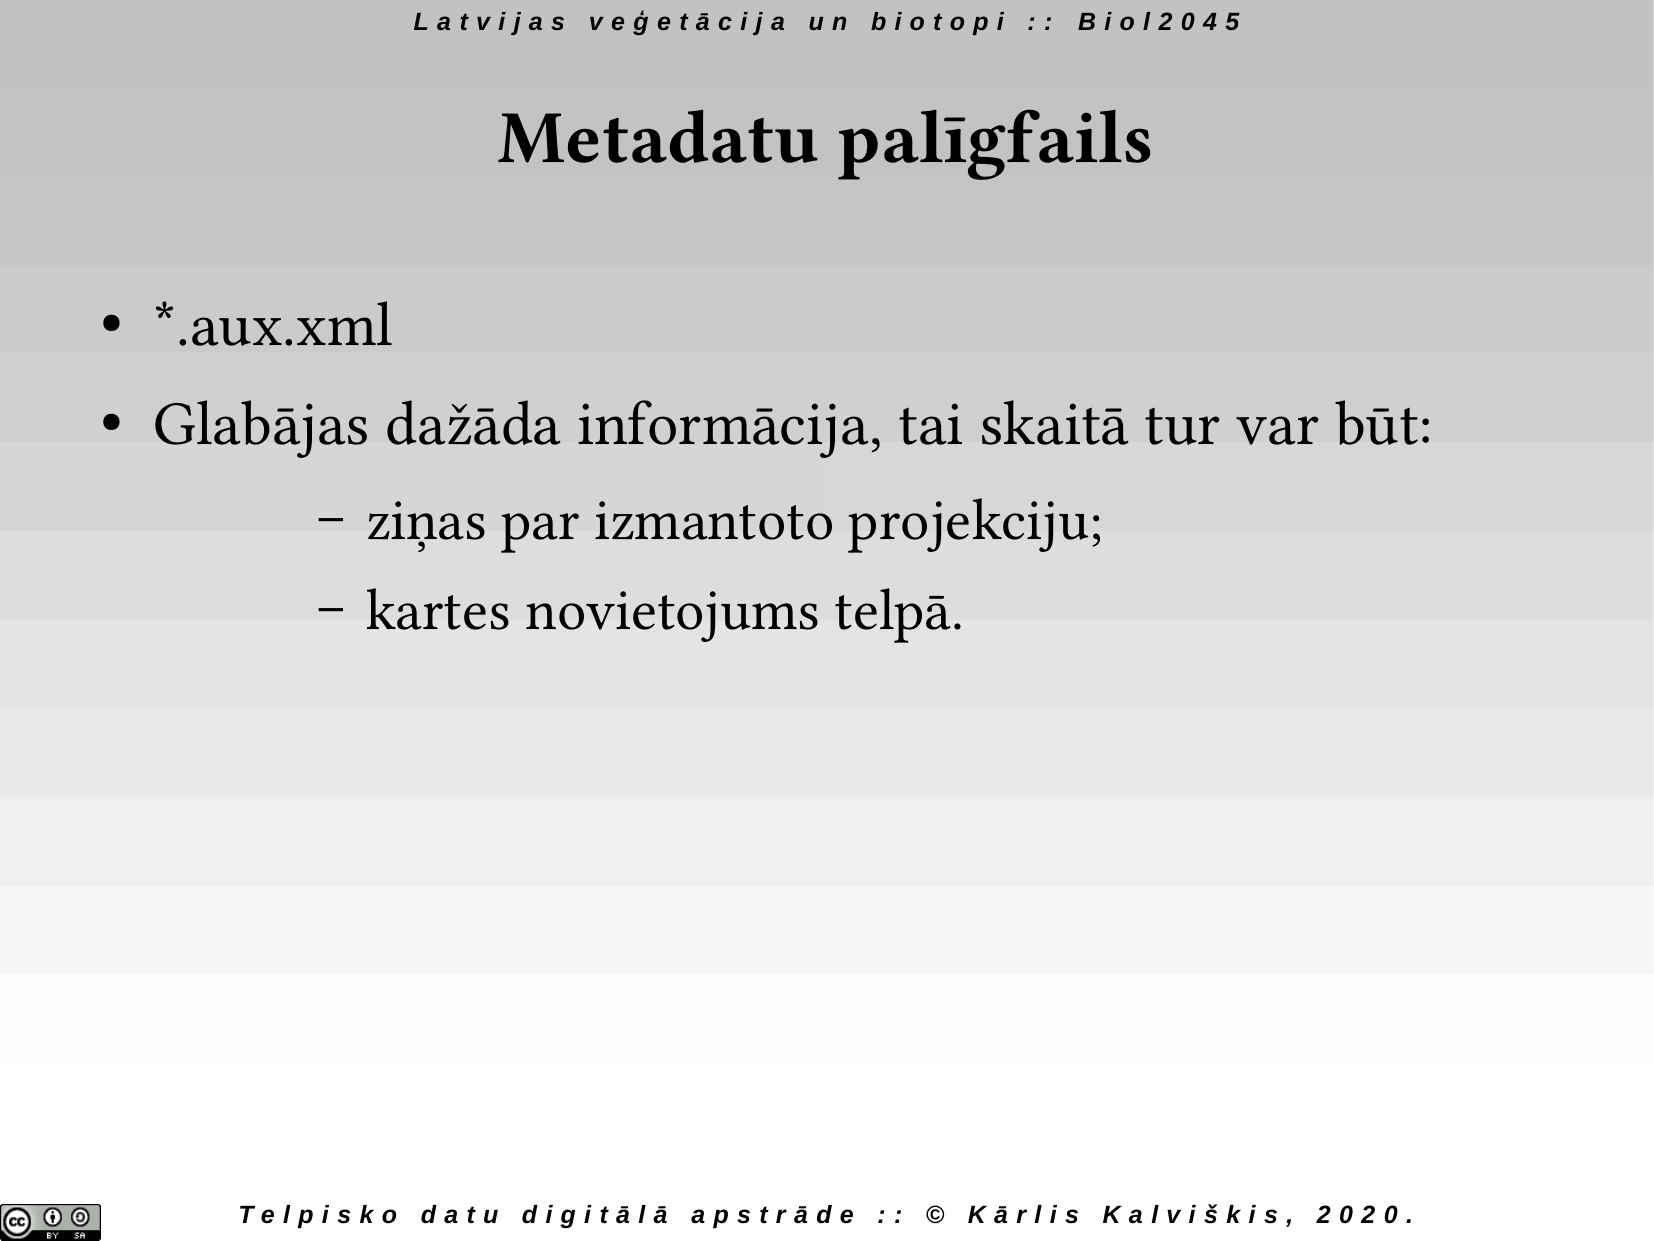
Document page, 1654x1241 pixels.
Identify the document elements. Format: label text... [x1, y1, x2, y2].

picture [0, 0, 1654, 1241]
title Metadatu palīgfails [29, 43, 1625, 234]
list *.aux.xml Glabājas dažāda informācija, tai skaitā tur var būt: ziņas par izmantoto projekciju; kartes novietojums telpā. [82, 289, 1571, 1113]
